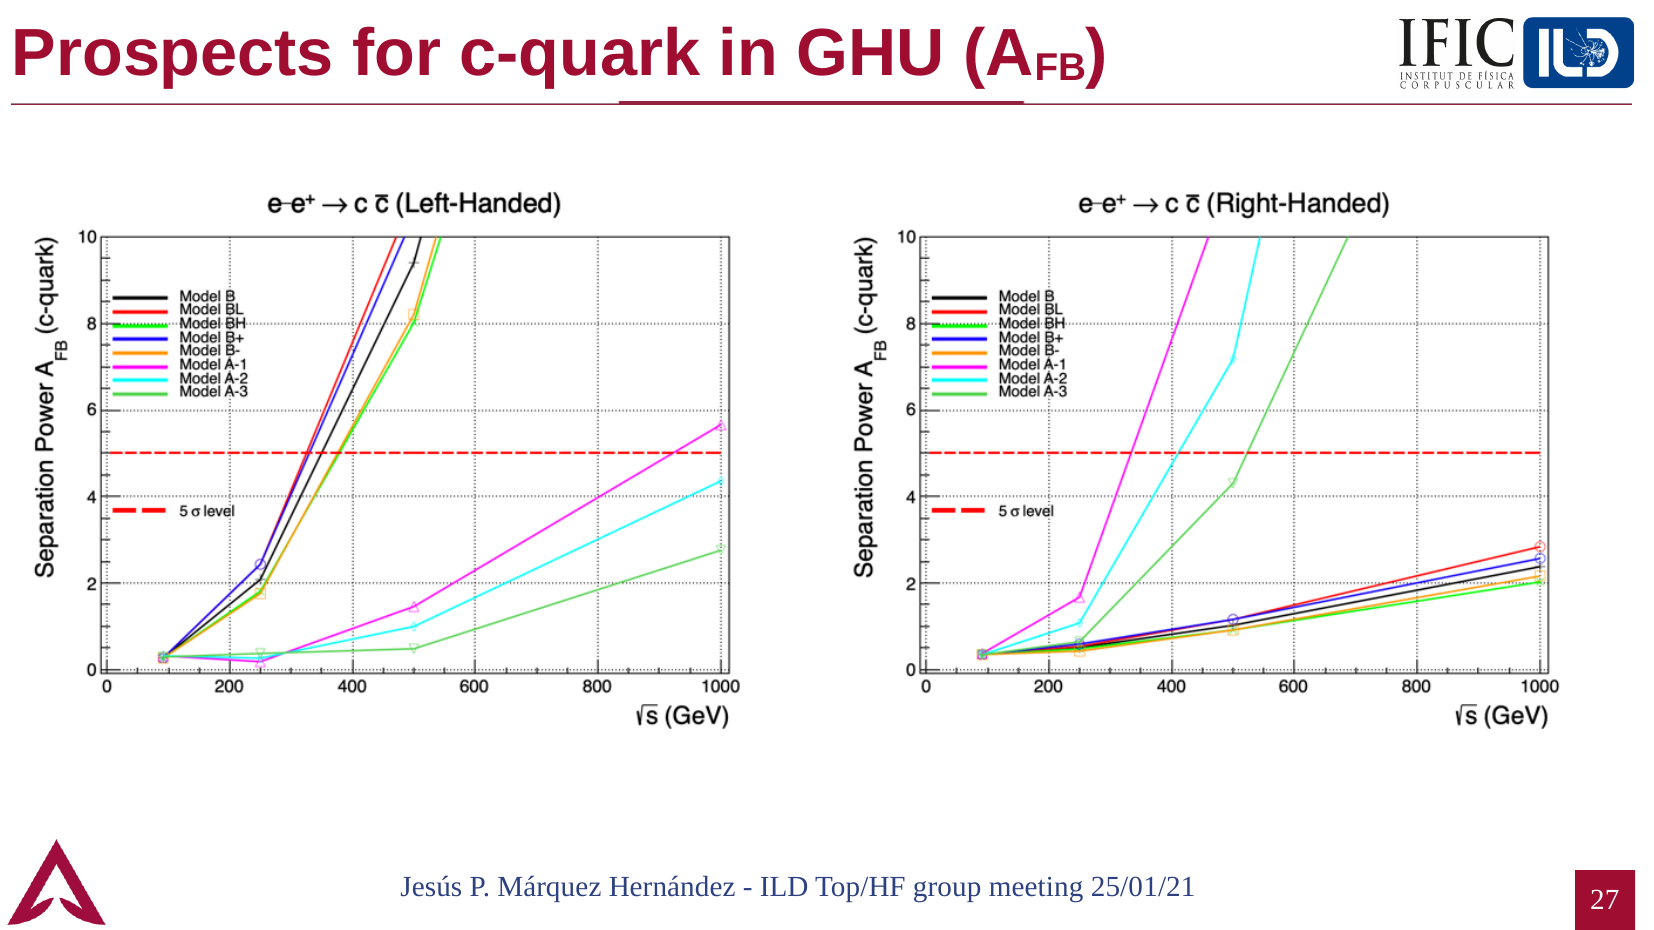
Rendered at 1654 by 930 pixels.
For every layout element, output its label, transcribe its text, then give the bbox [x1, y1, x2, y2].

picture [11, 101, 1632, 105]
picture [7, 839, 106, 925]
picture [1500, 16, 1517, 92]
picture [1522, 14, 1635, 90]
title Prospects for c-quark in GHU (AFB) [11, 14, 1500, 102]
picture [7, 178, 1646, 736]
